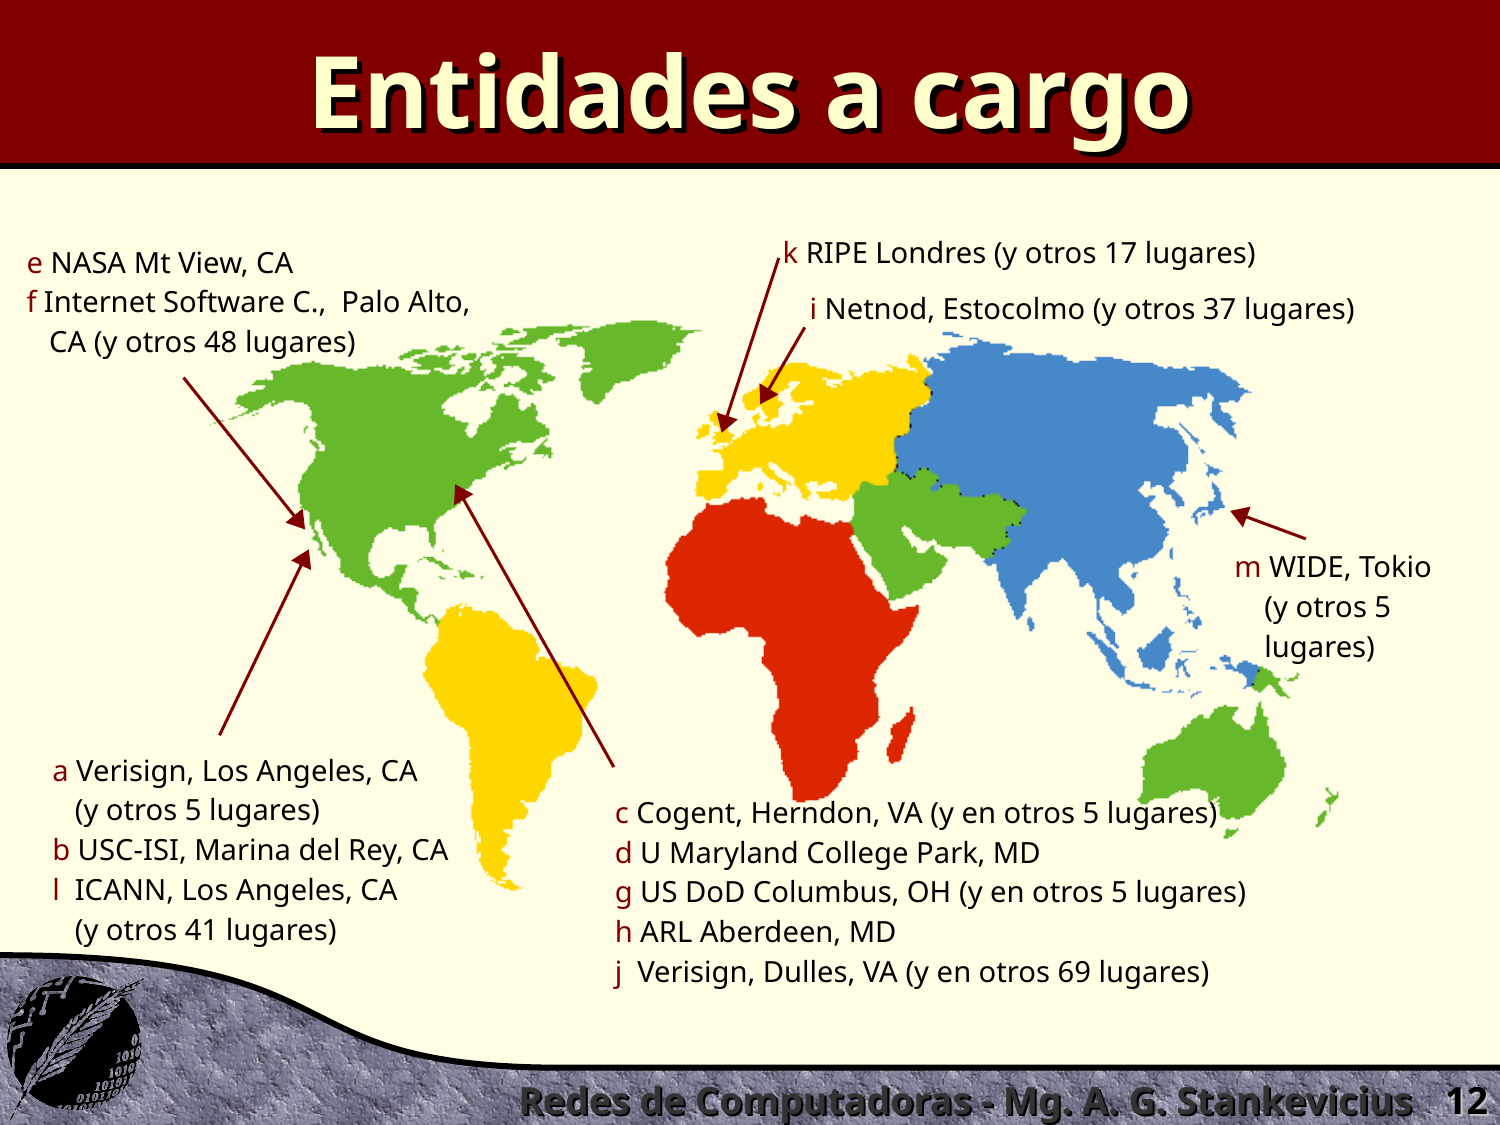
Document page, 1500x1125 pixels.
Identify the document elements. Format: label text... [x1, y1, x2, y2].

text_box a Verisign, Los Angeles, CA (y otros 5 lugares) b USC-ISI, Marina del Rey, CA l ICANN, Los Angeles, CA (y otros 41 lugares) [37, 742, 492, 962]
text_box i Netnod, Estocolmo (y otros 37 lugares) [794, 280, 1433, 337]
text_box k RIPE Londres (y otros 17 lugares) [768, 224, 1282, 281]
text_box c Cogent, Herndon, VA (y en otros 5 lugares) d U Maryland College Park, MD g US DoD Columbus, OH (y en otros 5 lugares) h ARL Aberdeen, MD j Verisign, Dulles, VA (y en otros 69 lugares) [600, 784, 1261, 1045]
picture [1047, 1100, 1054, 1110]
picture [0, 959, 1500, 1125]
picture [175, 311, 1366, 926]
text_box m WIDE, Tokio (y otros 5 lugares) [1219, 538, 1472, 676]
title Entidades a cargo [15, 5, 1485, 160]
picture [790, 1100, 795, 1110]
text_box e NASA Mt View, CA f Internet Software C., Palo Alto, CA (y otros 48 lugares) [11, 234, 512, 372]
